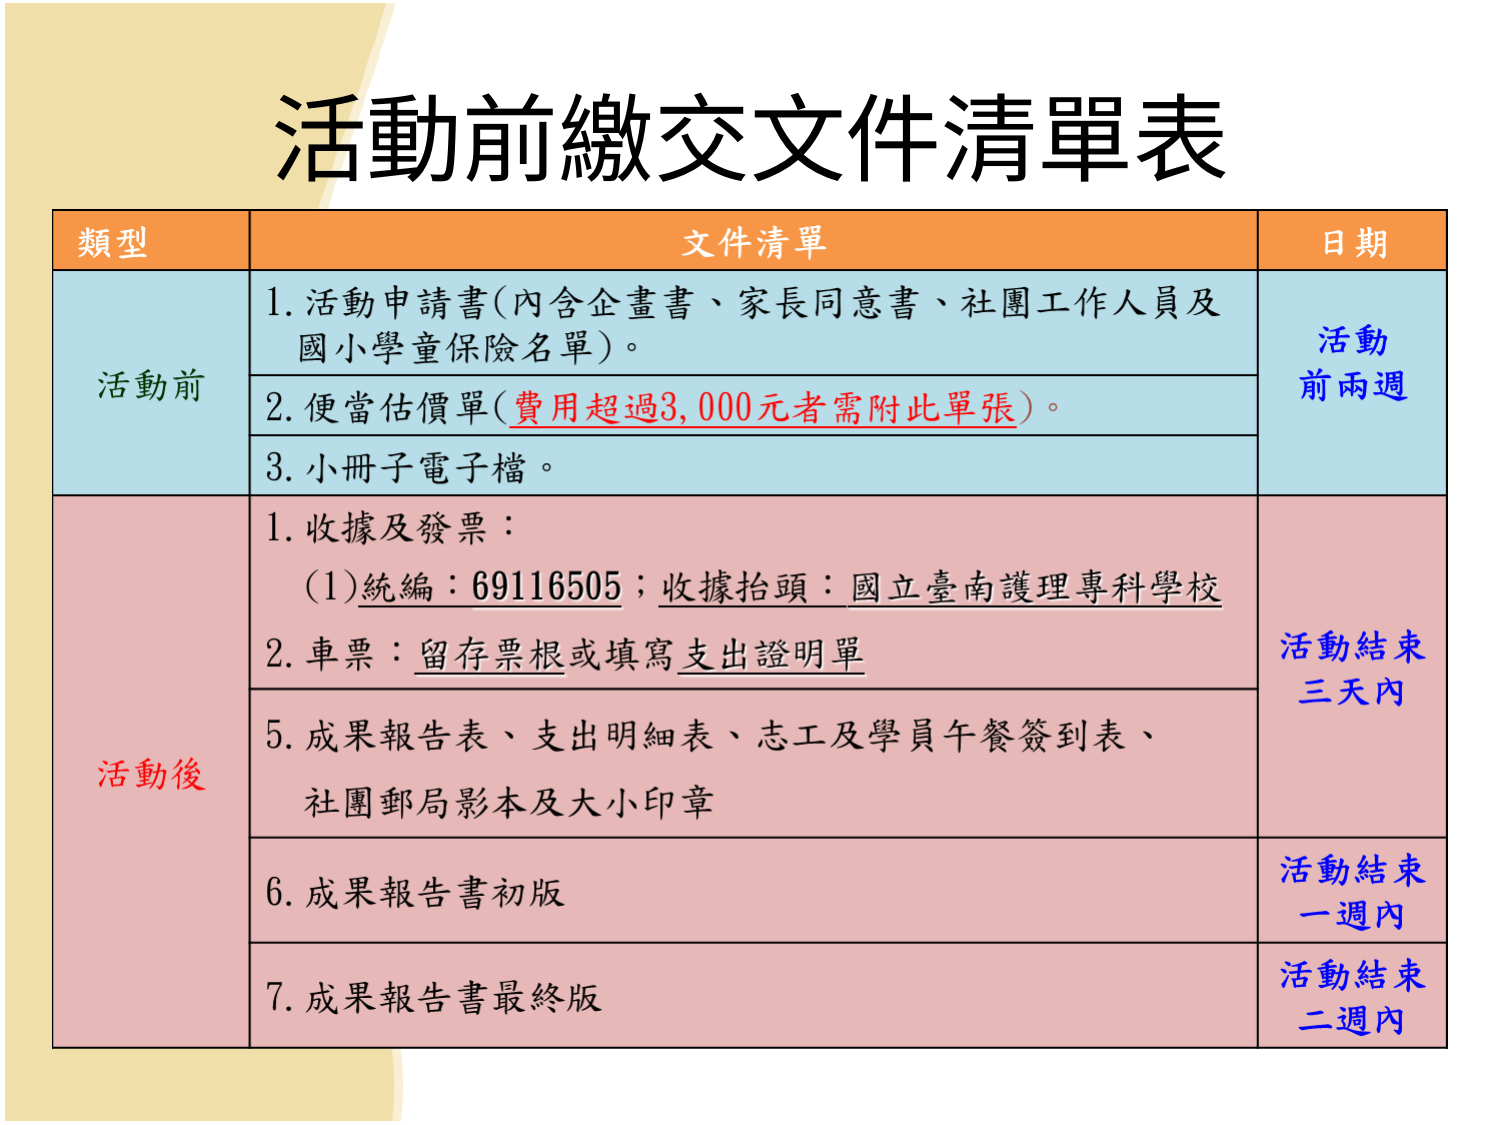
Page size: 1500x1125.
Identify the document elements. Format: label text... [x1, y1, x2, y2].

title 活動前繳交文件清單表 [75, 42, 1426, 206]
picture [52, 206, 1450, 1066]
